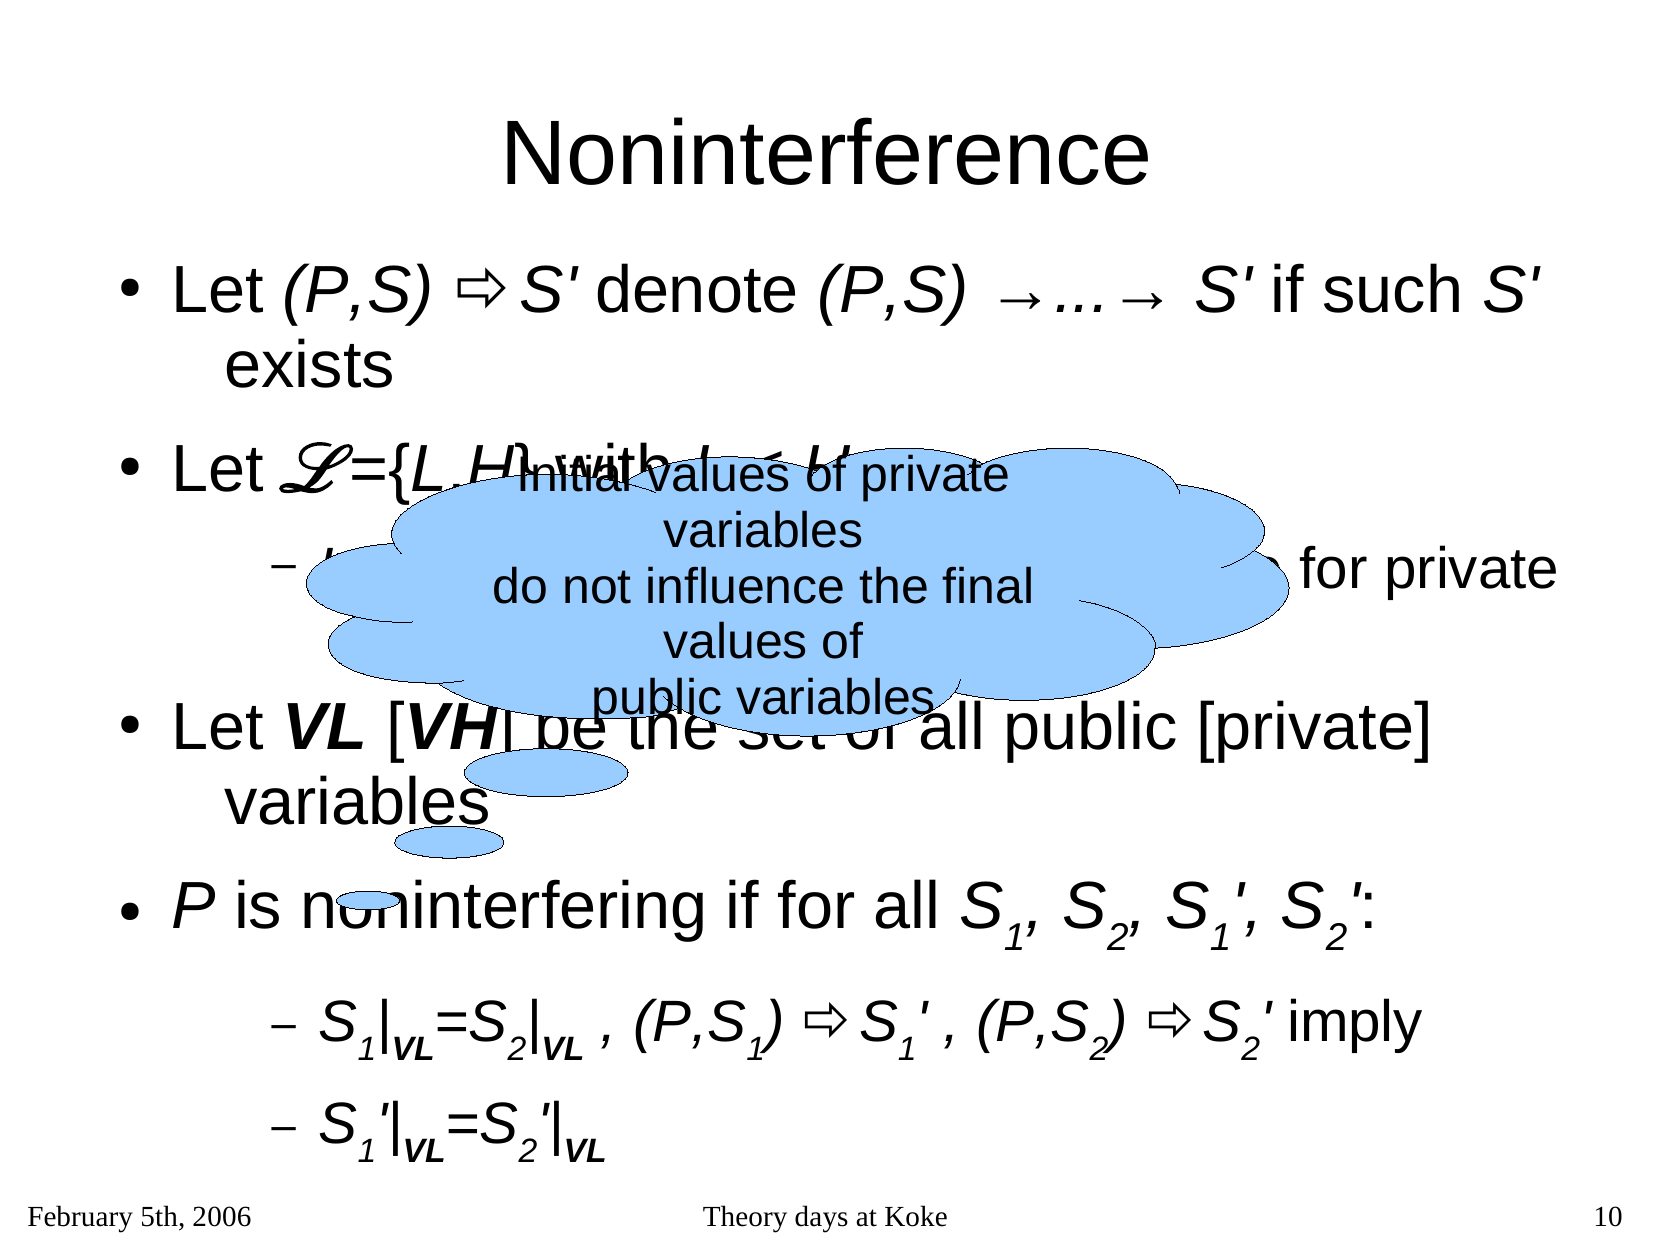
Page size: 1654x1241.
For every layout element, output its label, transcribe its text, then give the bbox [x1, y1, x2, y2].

text_box Initial values of private variables do not influence the final values of public variables [306, 448, 1290, 737]
text_box Initial values of private variables do not influence the final values of public variables [464, 748, 629, 797]
list Let (P,S) S' denote (P,S) →...→ S' if such S' exists Let ℒ={L,H} with L ≤ H L is the type for public and H the type for private varables Let VL [VH] be the set of all public [private] variables P is noninterfering if for all S1, S2, S1', S2': S1|VL=S2|VL , (P,S1) S1' , (P,S2) S2' imply S1'|VL=S2'|VL [82, 251, 1571, 1186]
text_box Initial values of private variables do not influence the final values of public variables [394, 826, 504, 859]
title Noninterference [82, 49, 1571, 251]
